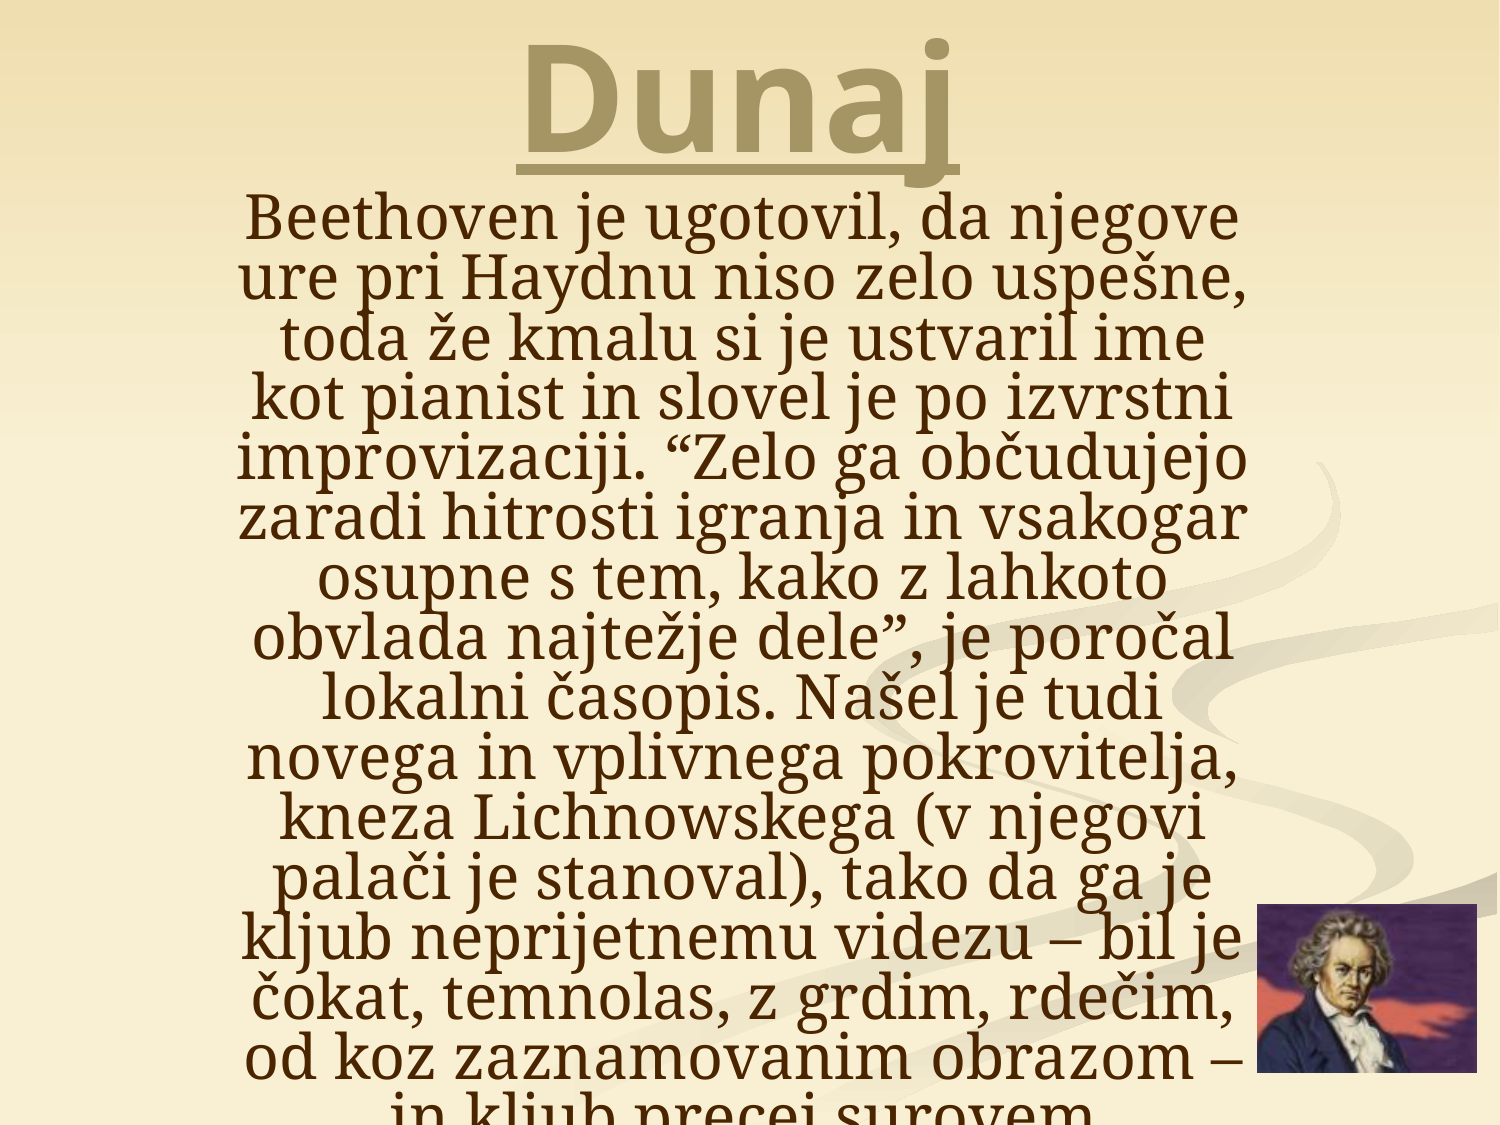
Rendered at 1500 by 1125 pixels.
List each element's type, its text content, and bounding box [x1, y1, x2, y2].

subtitle Beethoven je ugotovil, da njegove ure pri Haydnu niso zelo uspešne, toda že kmalu si je ustvaril ime kot pianist in slovel je po izvrstni improvizaciji. “Zelo ga občudujejo zaradi hitrosti igranja in vsakogar osupne s tem, kako z lahkoto obvlada najtežje dele”, je poročal lokalni časopis. Našel je tudi novega in vplivnega pokrovitelja, kneza Lichnowskega (v njegovi palači je stanoval), tako da ga je kljub neprijetnemu videzu – bil je čokat, temnolas, z grdim, rdečim, od koz zaznamovanim obrazom – in kljub precej surovem obnašanju modna družba sprejela. [218, 184, 1269, 473]
picture [1257, 904, 1477, 1073]
title Dunaj [100, 0, 1376, 213]
